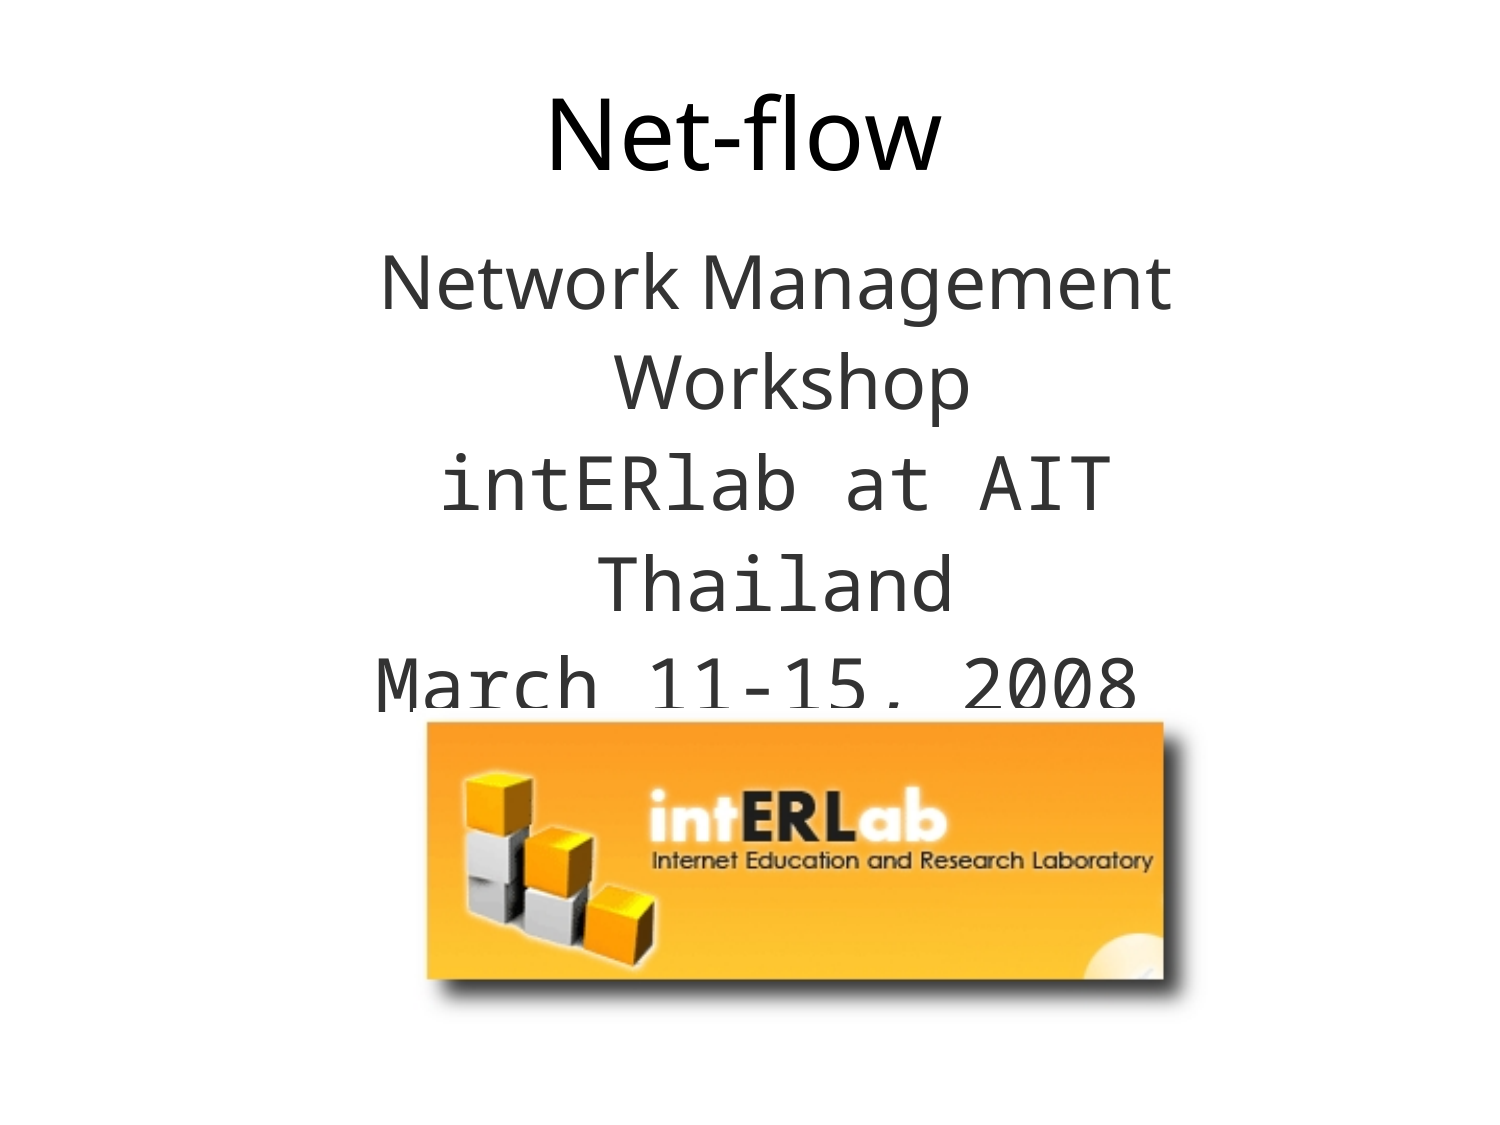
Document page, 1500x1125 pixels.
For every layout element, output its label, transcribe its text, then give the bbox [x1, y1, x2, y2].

text_box Network Management Workshop intERlab at AIT Thailand March 11-15, 2008 [287, 86, 1229, 457]
picture [413, 708, 1212, 1028]
title Net-flow [112, 0, 1388, 301]
